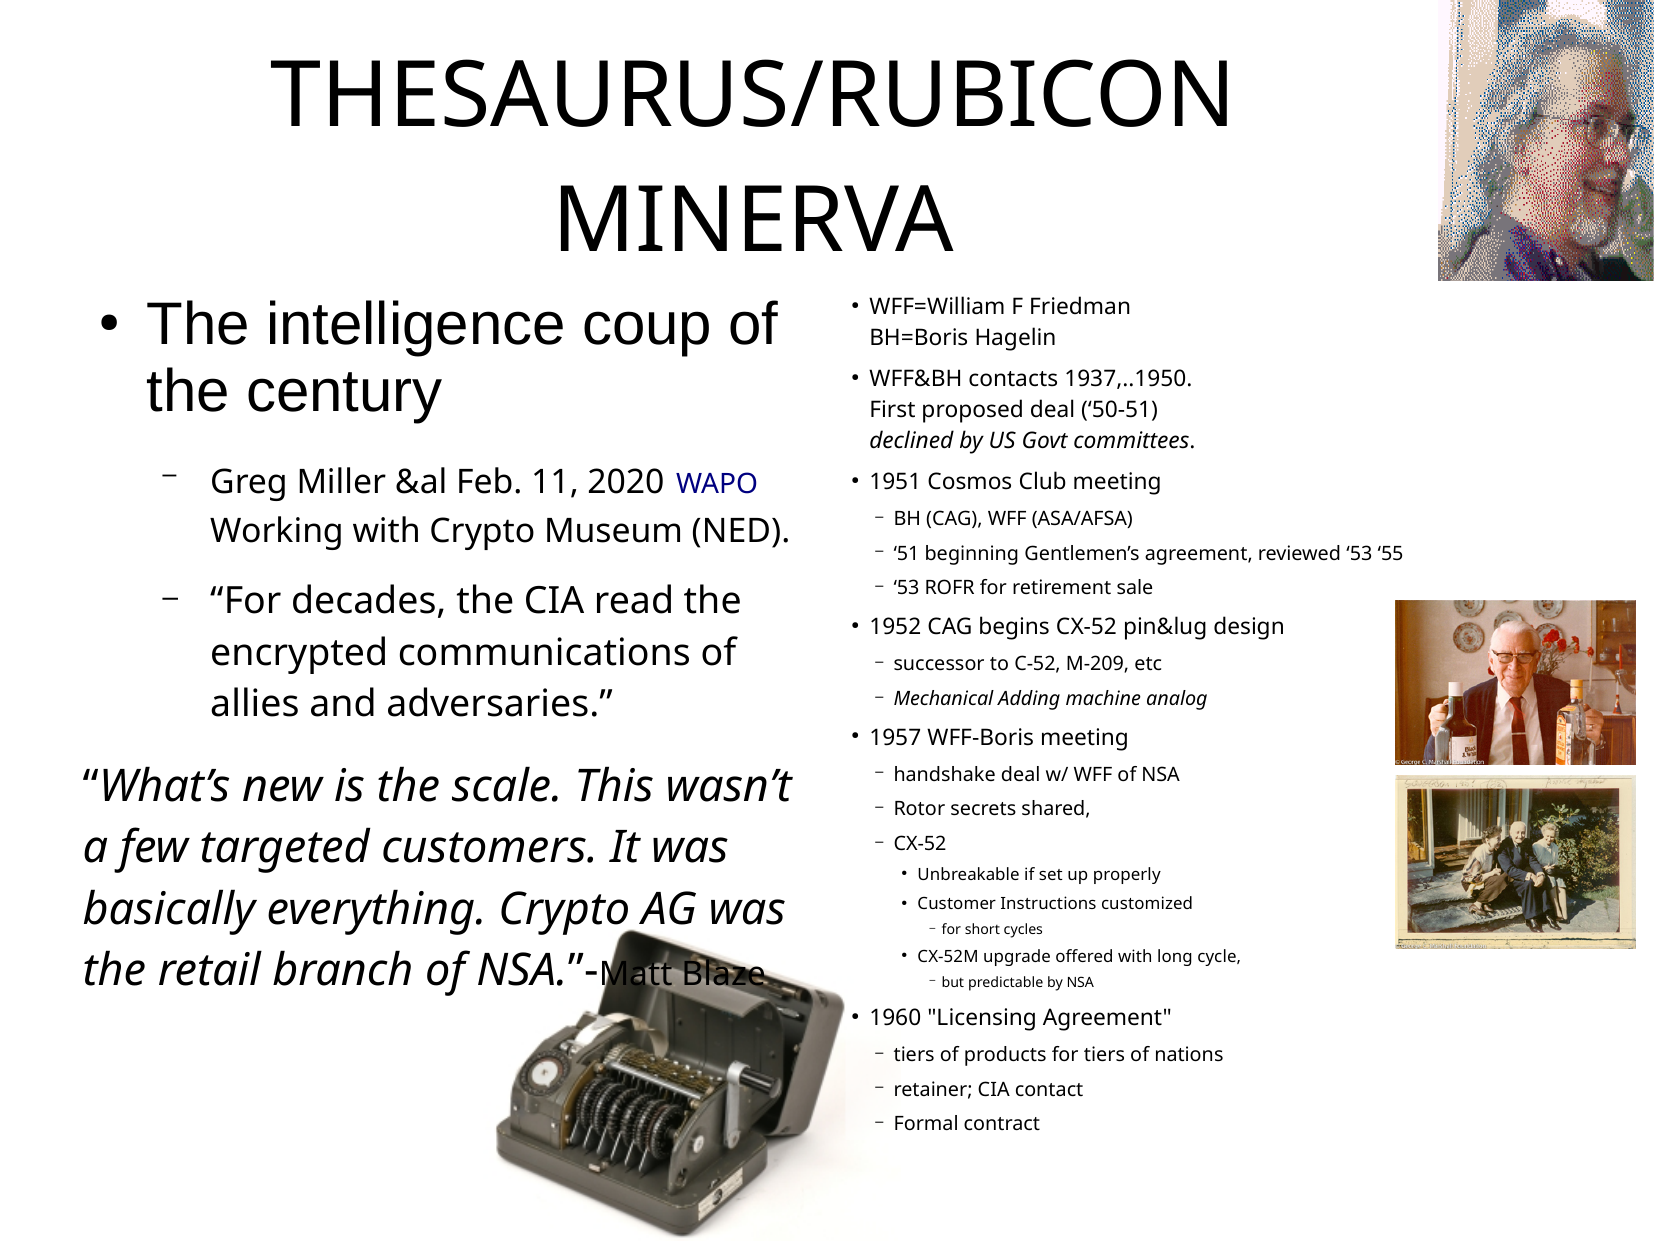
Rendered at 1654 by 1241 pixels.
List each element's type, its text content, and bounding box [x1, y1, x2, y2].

title THESAURUS/RUBICON MINERVA [82, 44, 1426, 262]
picture [1395, 775, 1636, 949]
picture [434, 927, 901, 1241]
picture [1395, 600, 1636, 766]
picture [1438, 0, 1654, 281]
list WFF=William F Friedman BH=Boris Hagelin WFF&BH contacts 1937,..1950. First proposed deal (‘50-51) declined by US Govt committees. 1951 Cosmos Club meeting BH (CAG), WFF (ASA/AFSA) ‘51 beginning Gentlemen’s agreement, reviewed ‘53 ‘55 ‘53 ROFR for retirement sale 1952 CAG begins CX-52 pin&lug design successor to C-52, M-209, etc Mechanical Adding machine analog 1957 WFF-Boris meeting handshake deal w/ WFF of NSA Rotor secrets shared, CX-52 Unbreakable if set up properly Customer Instructions customized for short cycles CX-52M upgrade offered with long cycle, but predictable by NSA 1960 "Licensing Agreement" tiers of products for tiers of nations retainer; CIA contact Formal contract [845, 290, 1572, 1141]
list The intelligence coup of the century Greg Miller &al Feb. 11, 2020 WAPO Working with Crypto Museum (NED). “For decades, the CIA read the encrypted communications of allies and adversaries.” “What’s new is the scale. This wasn’t a few targeted customers. It was basically everything. Crypto AG was the retail branch of NSA.”-Matt Blaze [82, 290, 809, 1010]
